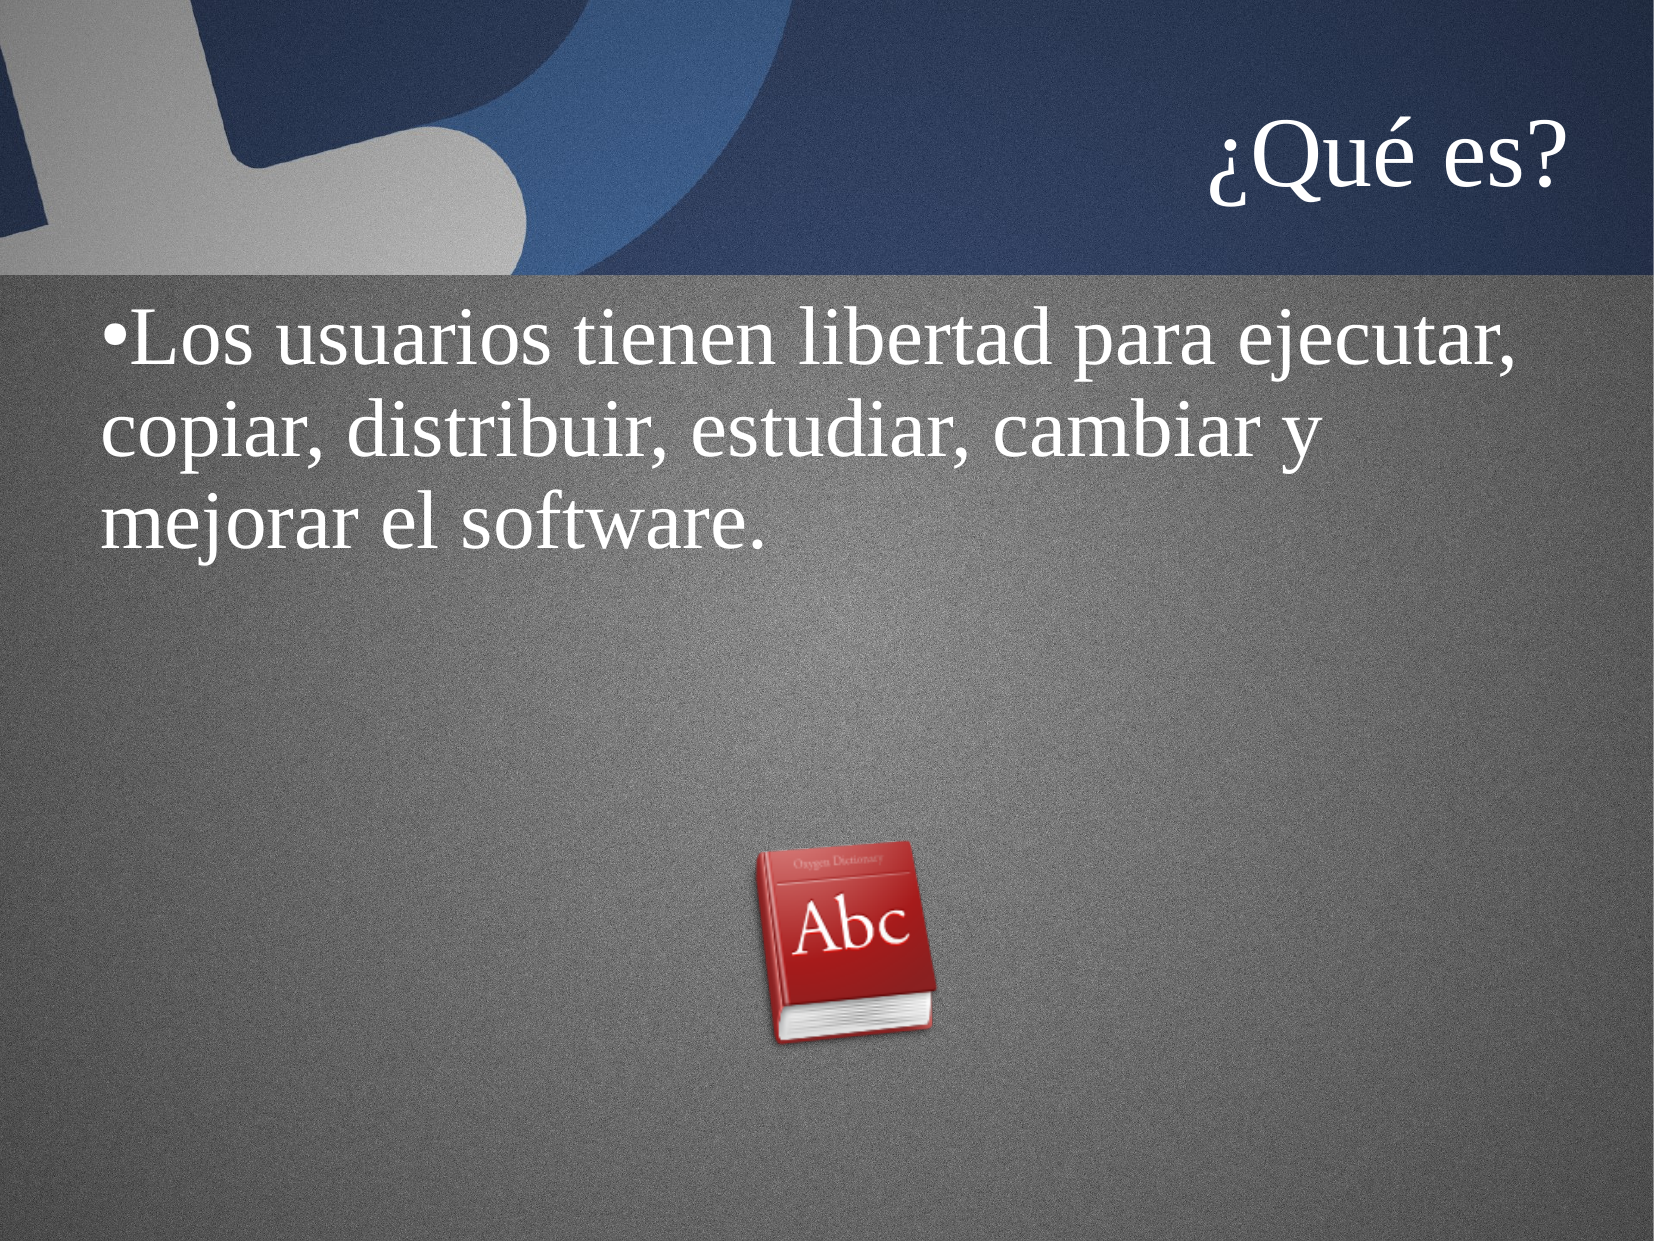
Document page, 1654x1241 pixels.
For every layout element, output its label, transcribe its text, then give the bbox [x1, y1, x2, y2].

title ¿Qué es? [82, 49, 1571, 257]
list Los usuarios tienen libertad para ejecutar, copiar, distribuir, estudiar, cambiar y mejorar el software. [82, 290, 1571, 1109]
picture [0, 0, 1654, 1241]
